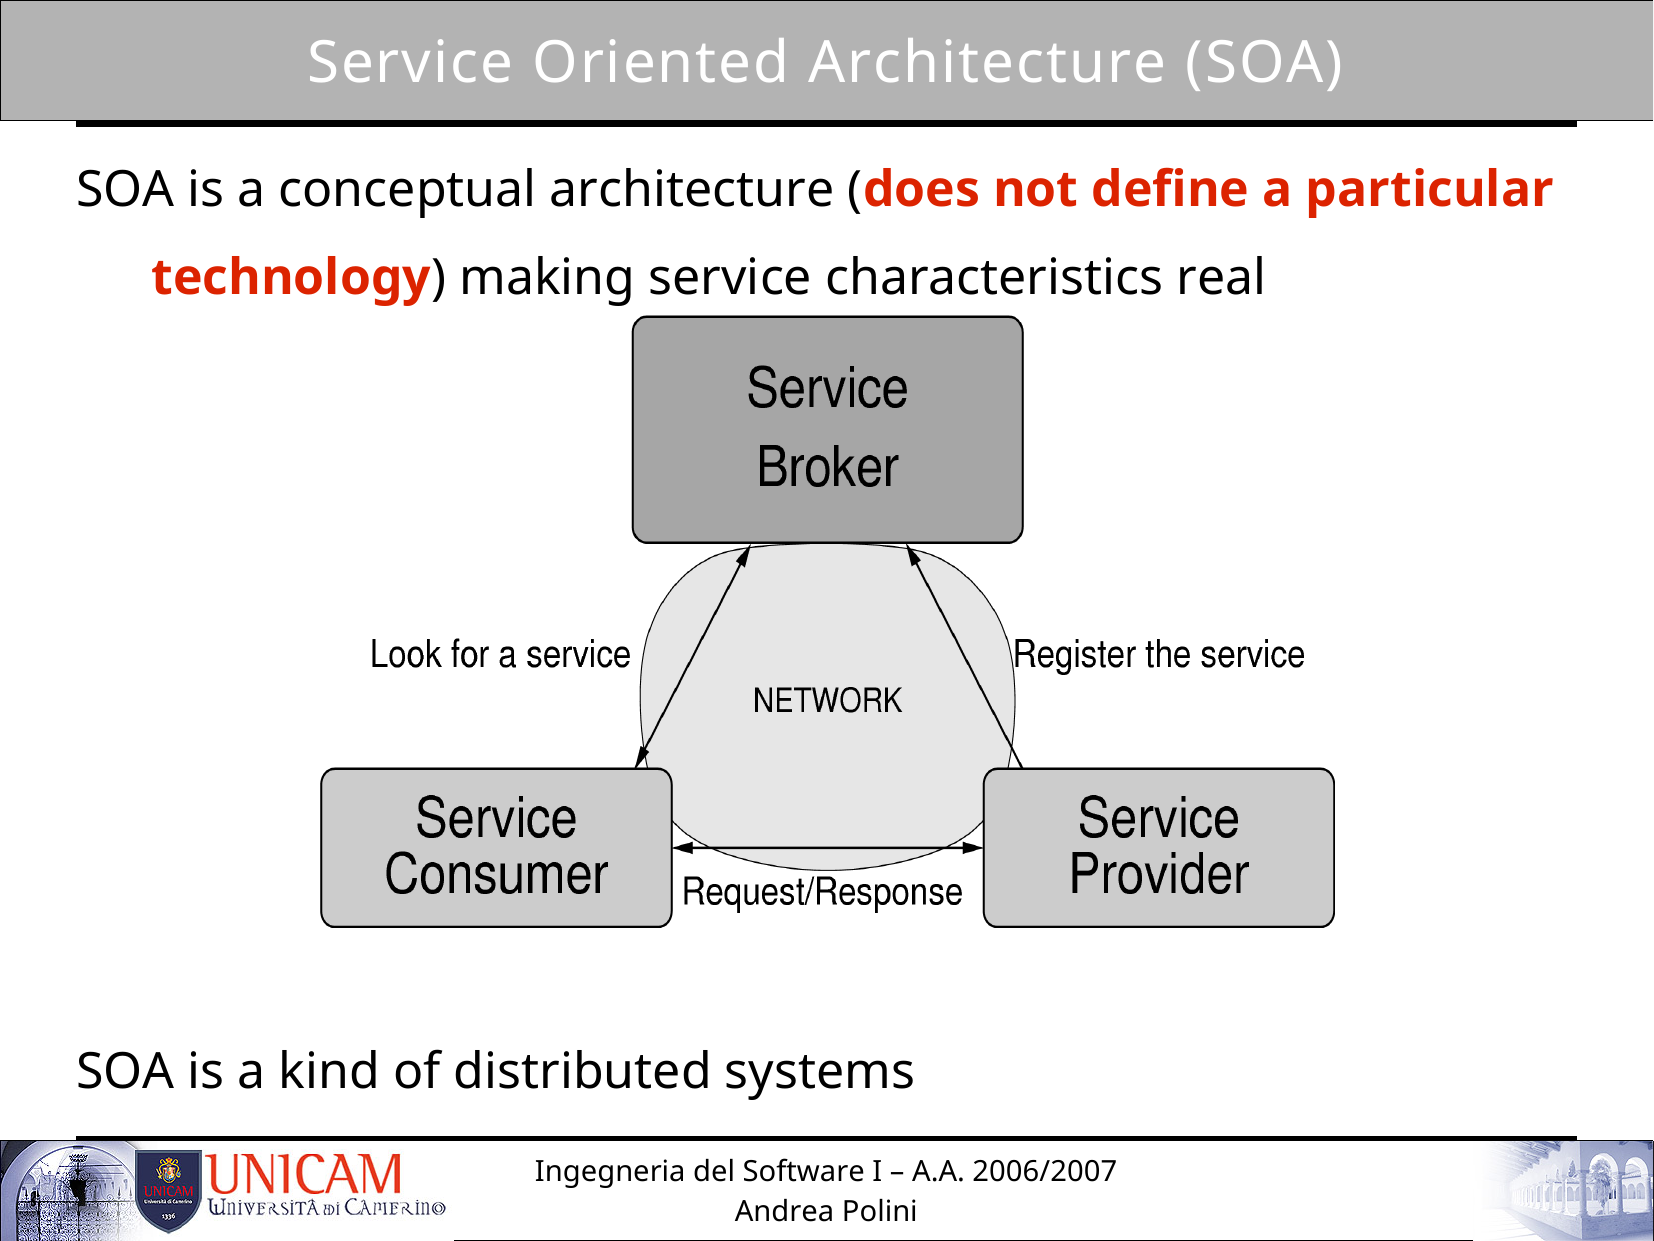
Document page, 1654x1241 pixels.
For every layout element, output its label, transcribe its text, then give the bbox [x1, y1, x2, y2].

list SOA is a conceptual architecture (does not define a particular technology) making service characteristics real SOA is a kind of distributed systems [76, 152, 1577, 1036]
title Service Oriented Architecture (SOA) [0, 0, 1653, 121]
picture [1473, 1141, 1654, 1241]
picture [318, 312, 1335, 928]
picture [0, 1141, 454, 1241]
